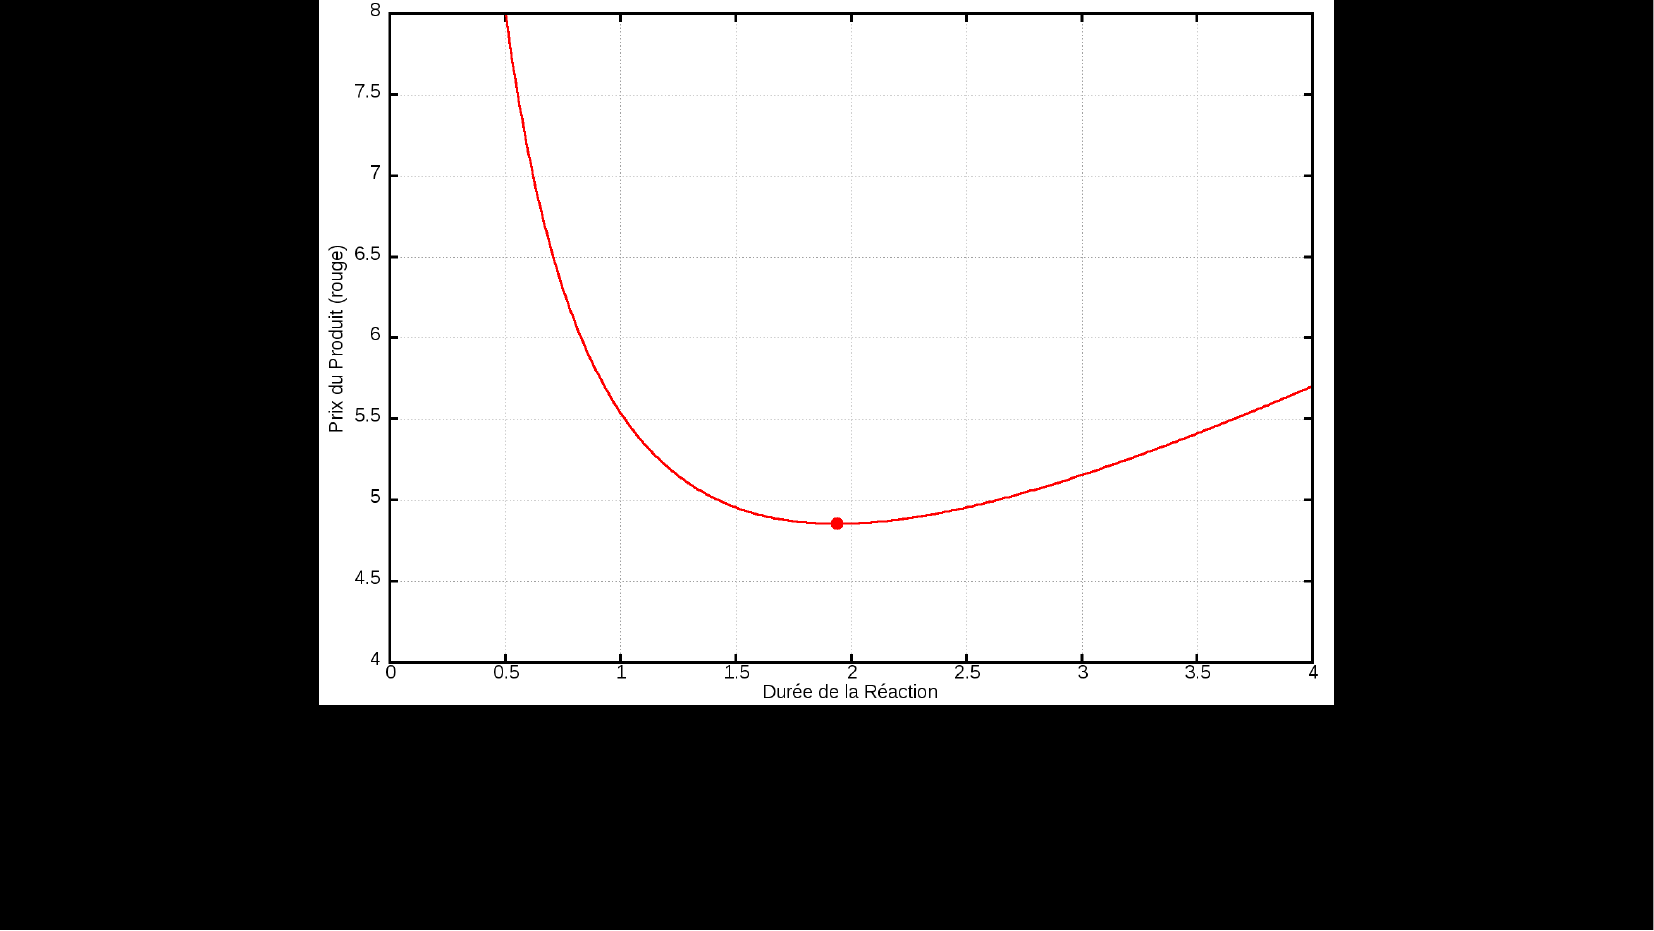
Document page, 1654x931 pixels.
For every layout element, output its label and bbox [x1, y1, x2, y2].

picture [319, 0, 1334, 705]
